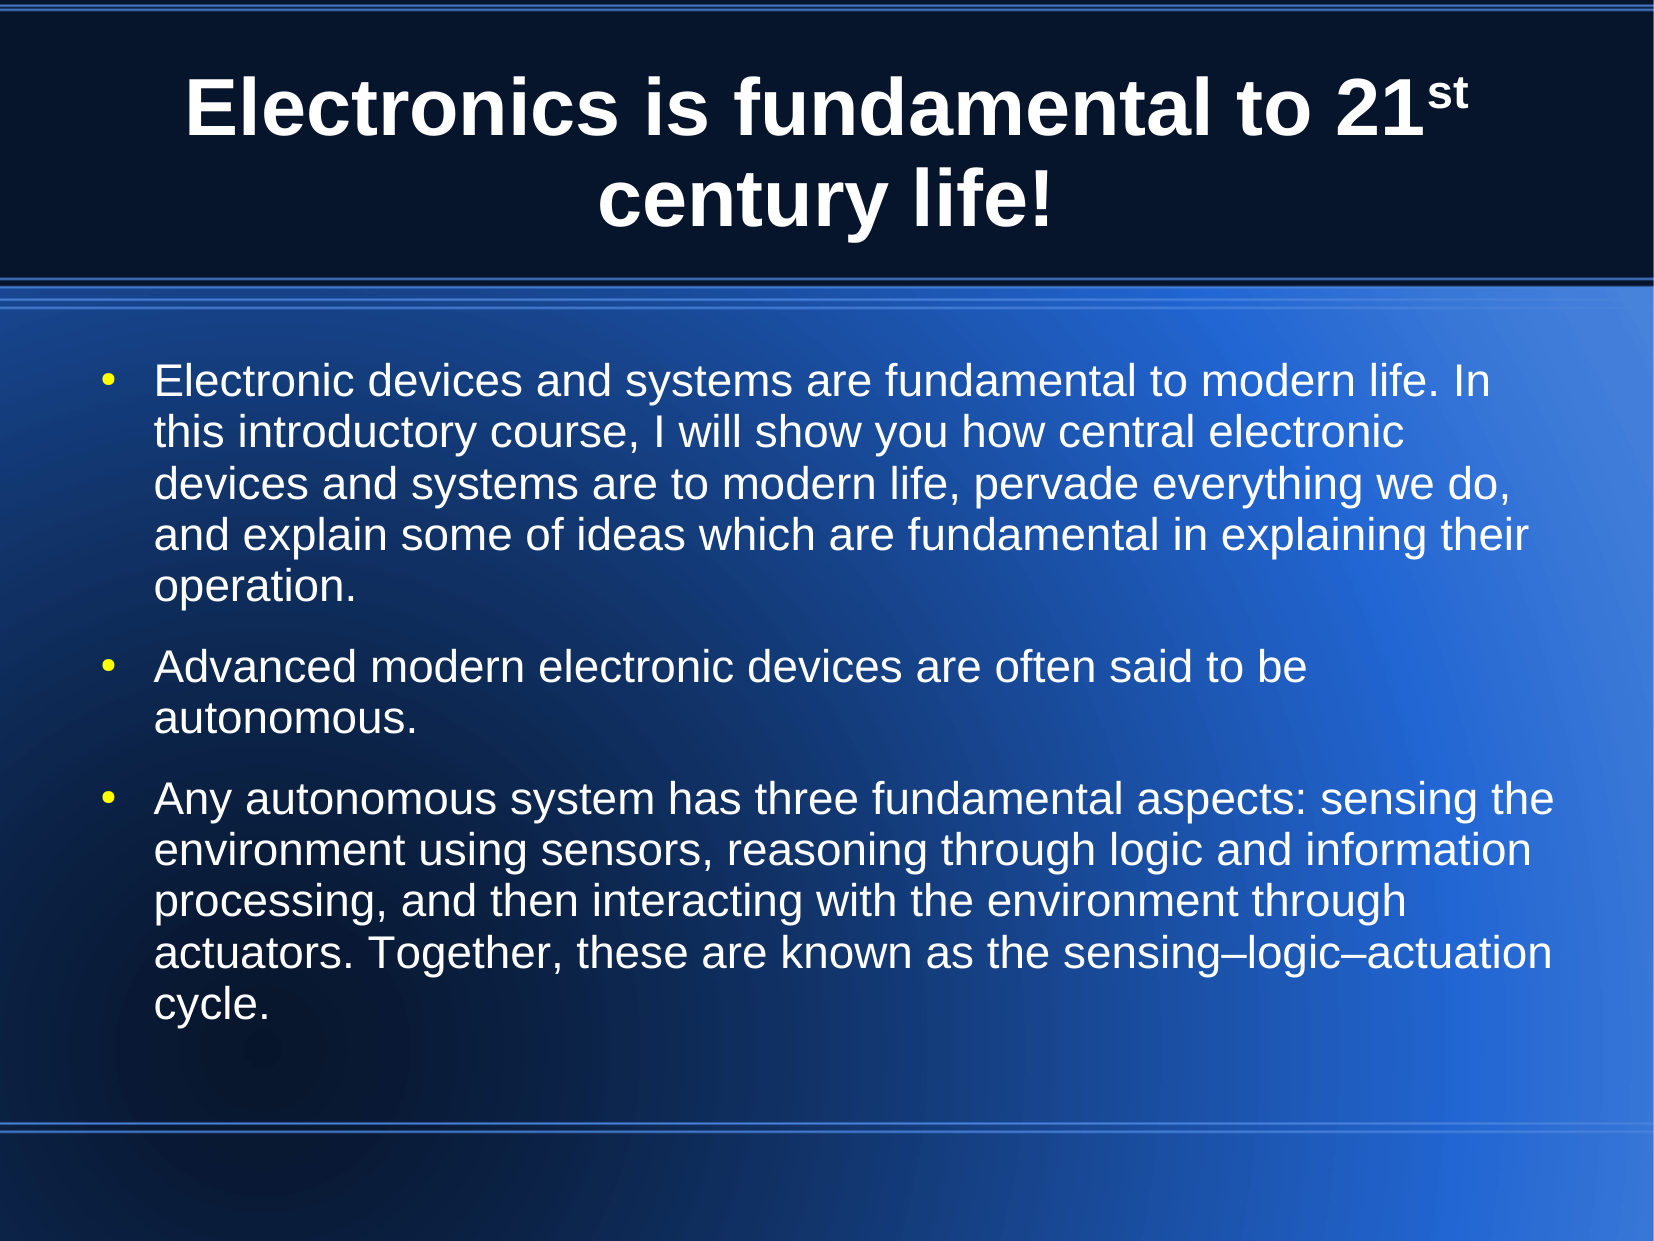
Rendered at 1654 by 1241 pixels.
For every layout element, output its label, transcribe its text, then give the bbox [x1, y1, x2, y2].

title Electronics is fundamental to 21st century life! [82, 49, 1571, 257]
picture [0, 0, 1654, 1241]
list Electronic devices and systems are fundamental to modern life. In this introductory course, I will show you how central electronic devices and systems are to modern life, pervade everything we do, and explain some of ideas which are fundamental in explaining their operation. Advanced modern electronic devices are often said to be autonomous. Any autonomous system has three fundamental aspects: sensing the environment using sensors, reasoning through logic and information processing, and then interacting with the environment through actuators. Together, these are known as the sensing–logic–actuation cycle. [82, 355, 1571, 1058]
